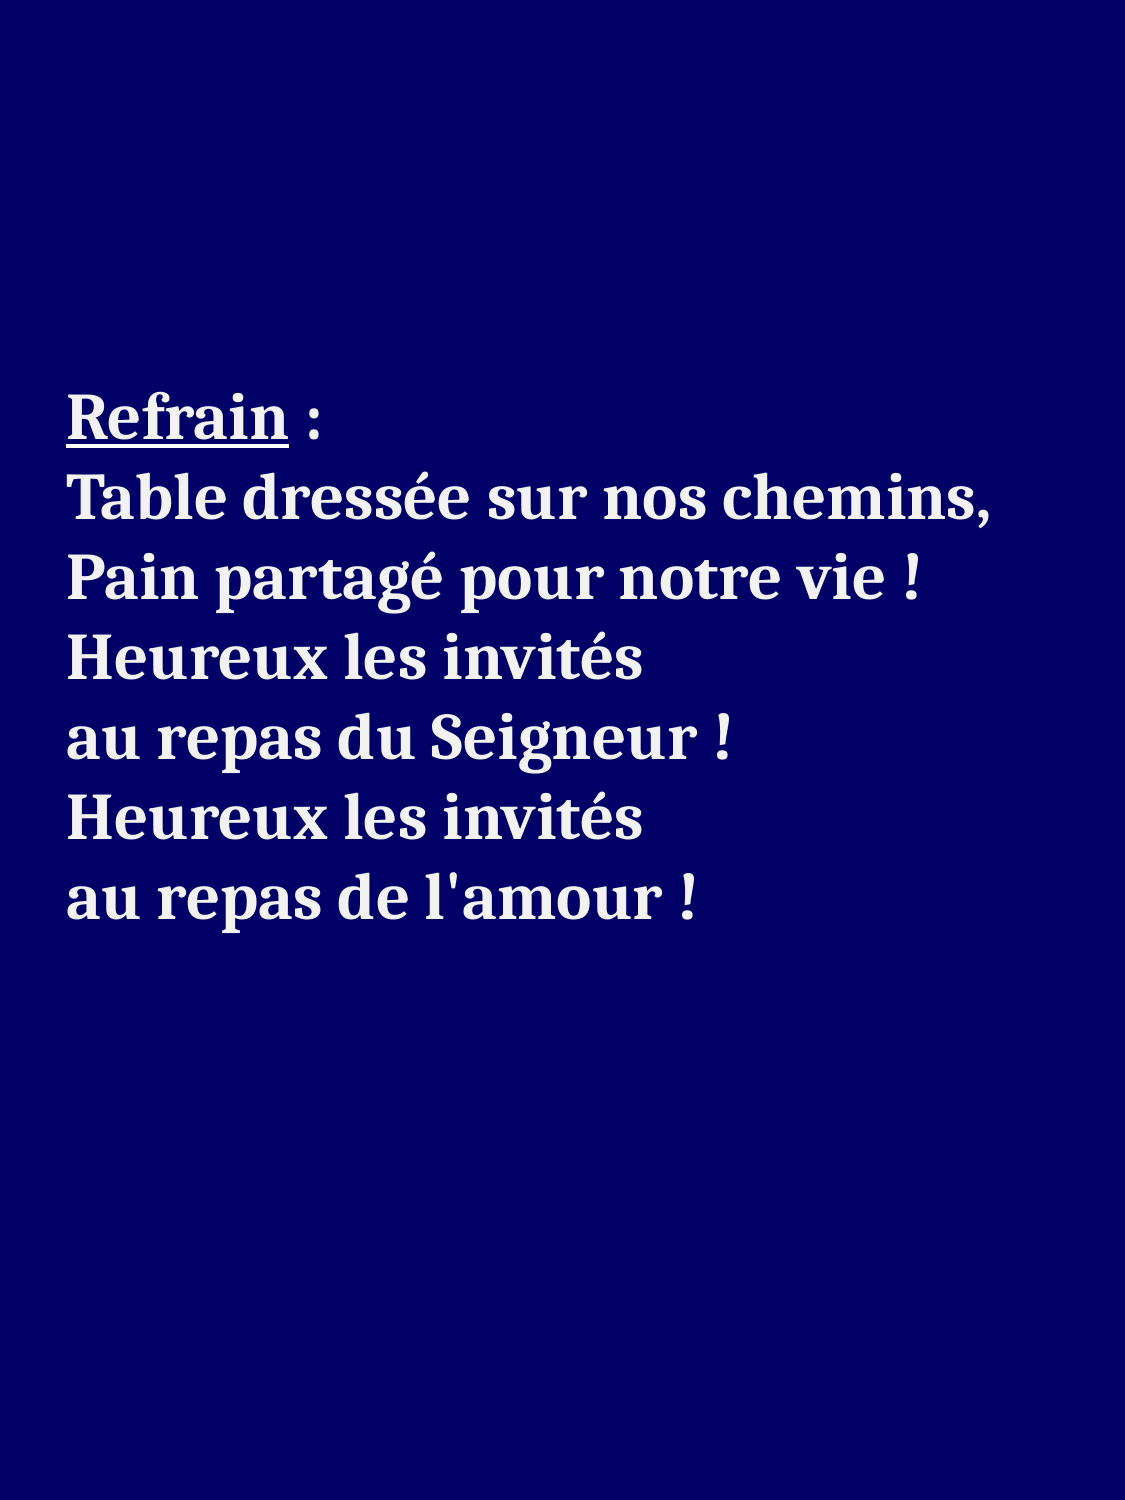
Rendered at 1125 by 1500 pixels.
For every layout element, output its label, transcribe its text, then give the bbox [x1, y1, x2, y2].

text_box Refrain : Table dressée sur nos chemins, Pain partagé pour notre vie ! Heureux les invités au repas du Seigneur ! Heureux les invités au repas de l'amour ! [51, 91, 1097, 1465]
